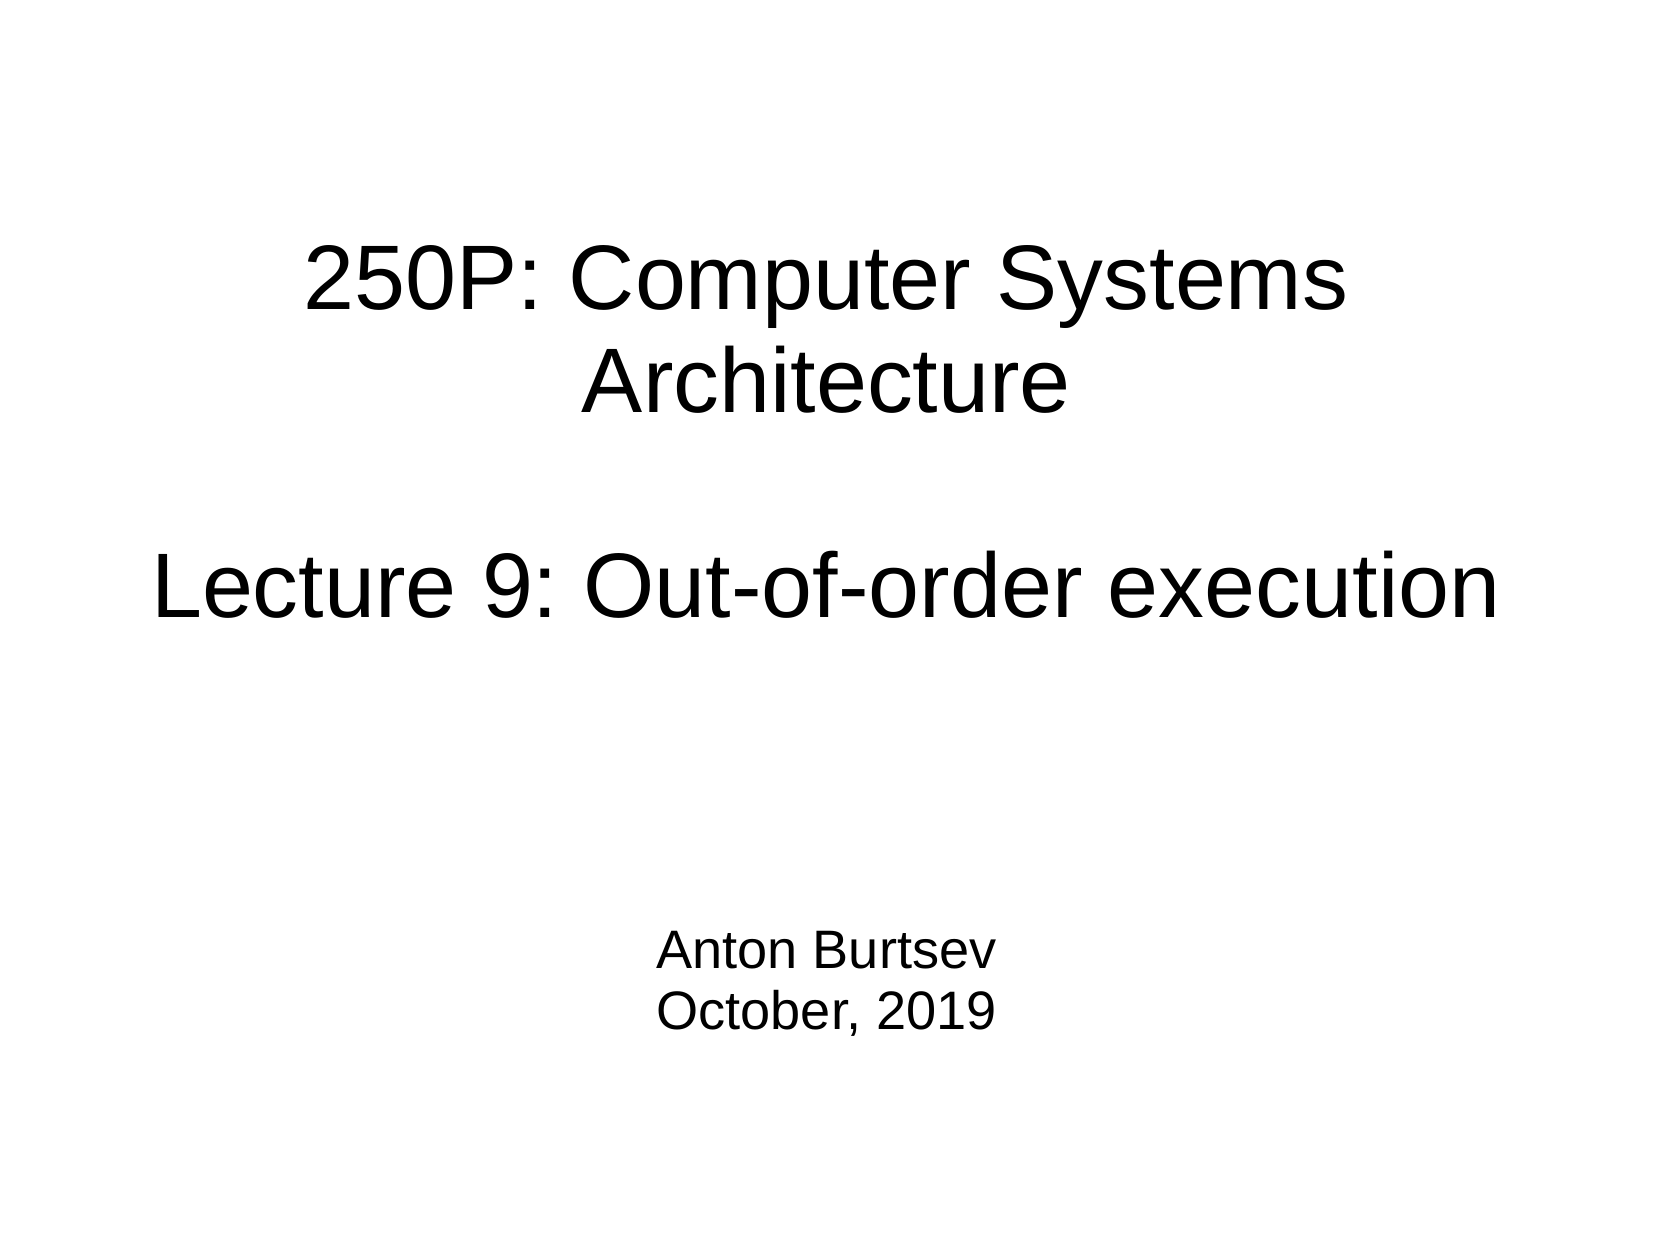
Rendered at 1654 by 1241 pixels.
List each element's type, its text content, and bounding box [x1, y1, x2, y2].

title 250P: Computer Systems Architecture Lecture 9: Out-of-order execution [82, 113, 1571, 637]
subtitle Anton Burtsev October, 2019 [82, 637, 1571, 1109]
